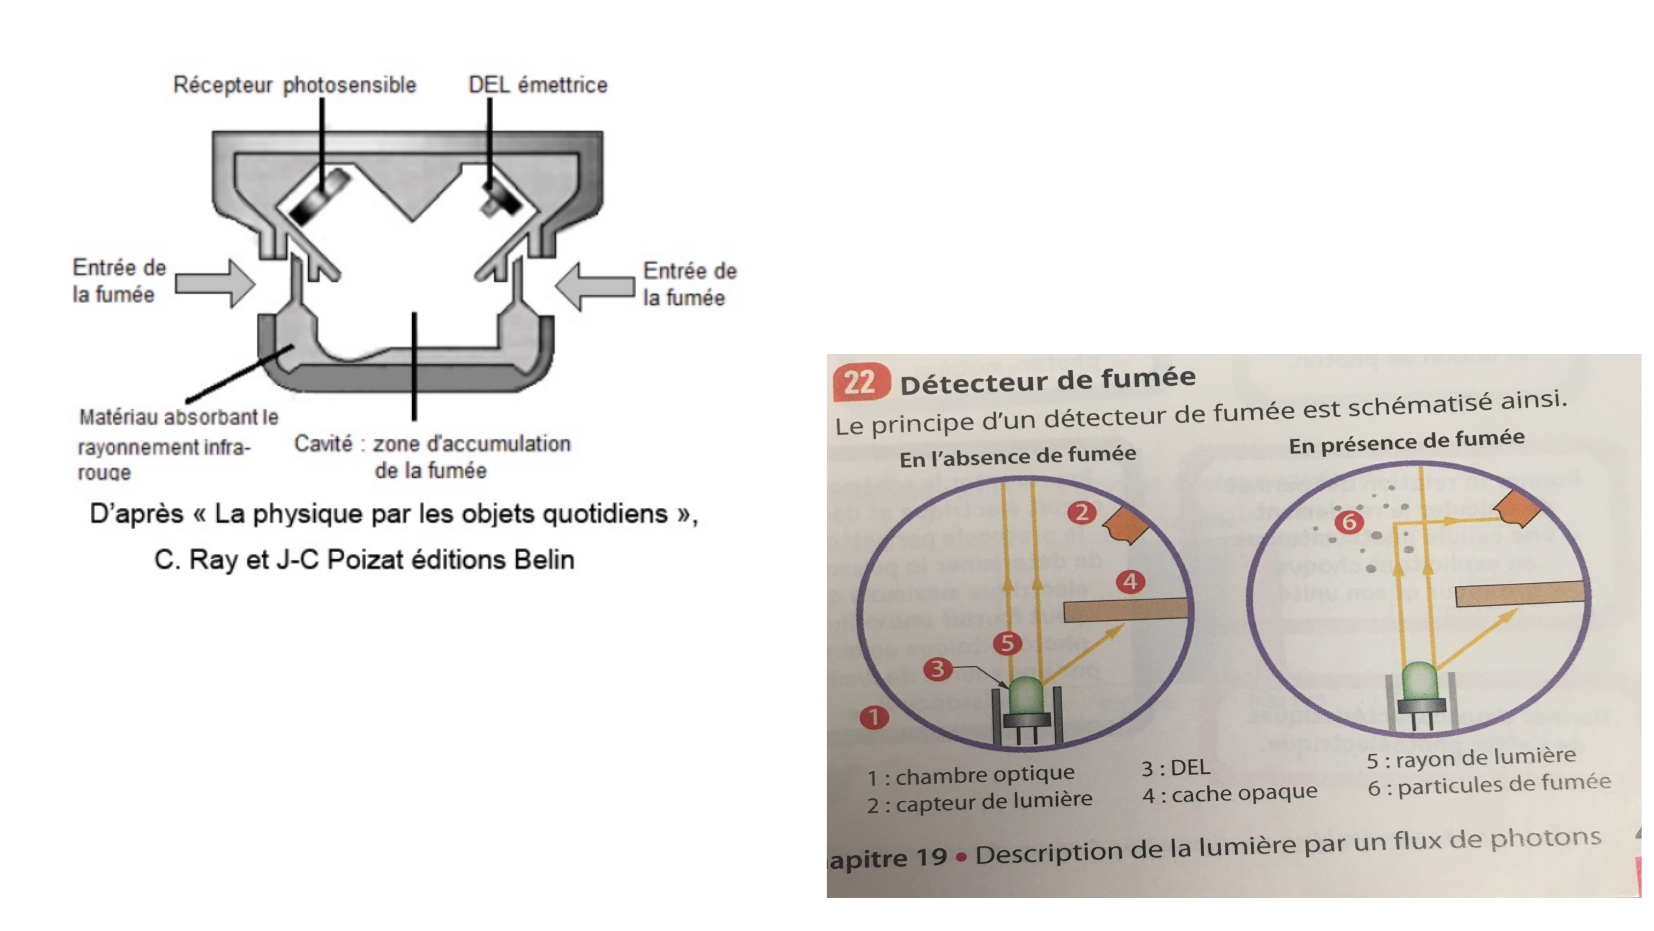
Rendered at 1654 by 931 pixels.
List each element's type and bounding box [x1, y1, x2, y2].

picture [0, 47, 816, 597]
picture [826, 354, 1642, 898]
